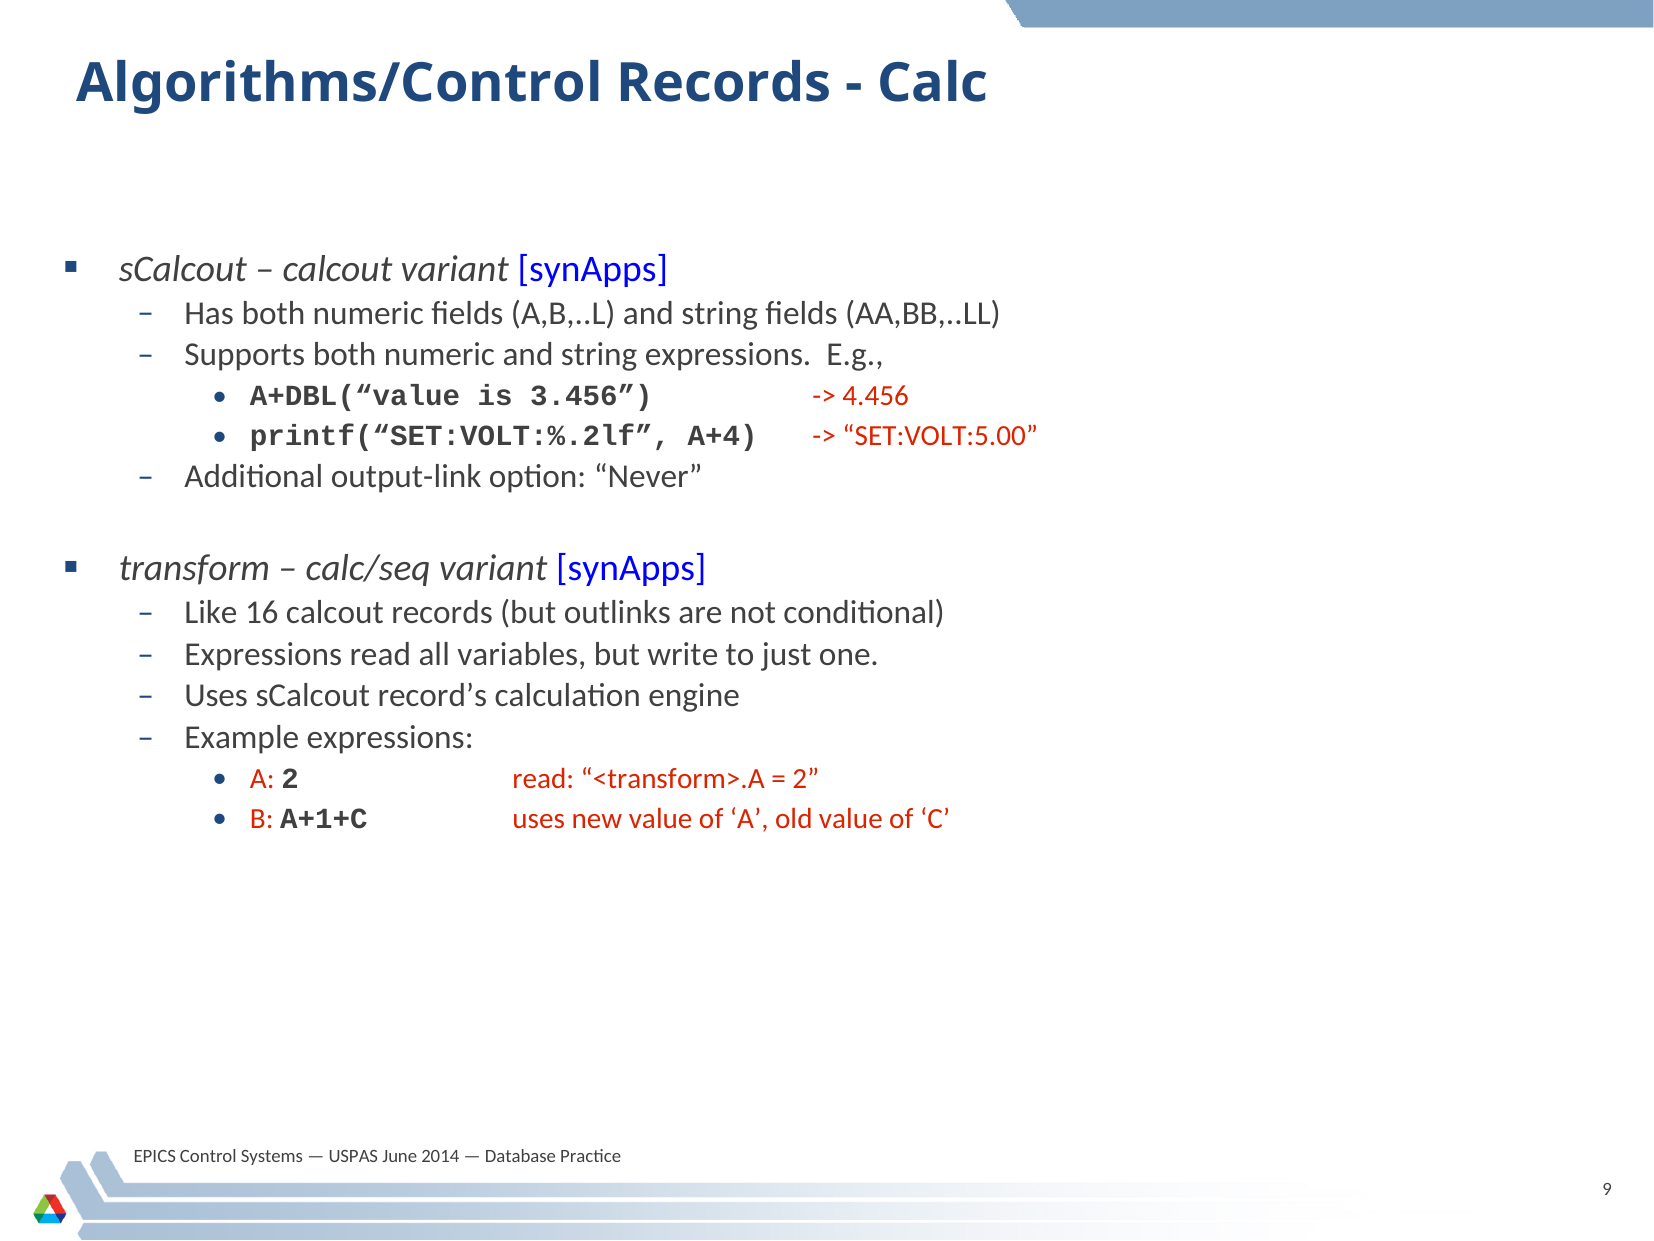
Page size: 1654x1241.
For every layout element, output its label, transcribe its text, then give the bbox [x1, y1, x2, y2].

picture [0, 1143, 1654, 1240]
list sCalcout – calcout variant [synApps] Has both numeric fields (A,B,..L) and string fields (AA,BB,..LL) Supports both numeric and string expressions. E.g., A+DBL(“value is 3.456”) -> 4.456 printf(“SET:VOLT:%.2lf”, A+4) -> “SET:VOLT:5.00” Additional output-link option: “Never” transform – calc/seq variant [synApps] Like 16 calcout records (but outlinks are not conditional) Expressions read all variables, but write to just one. Uses sCalcout record’s calculation engine Example expressions: A: 2 read: “<transform>.A = 2” B: A+1+C uses new value of ‘A’, old value of ‘C’ [62, 253, 1498, 928]
title Algorithms/Control Records - Calc [61, 51, 1500, 123]
picture [0, 0, 1654, 29]
